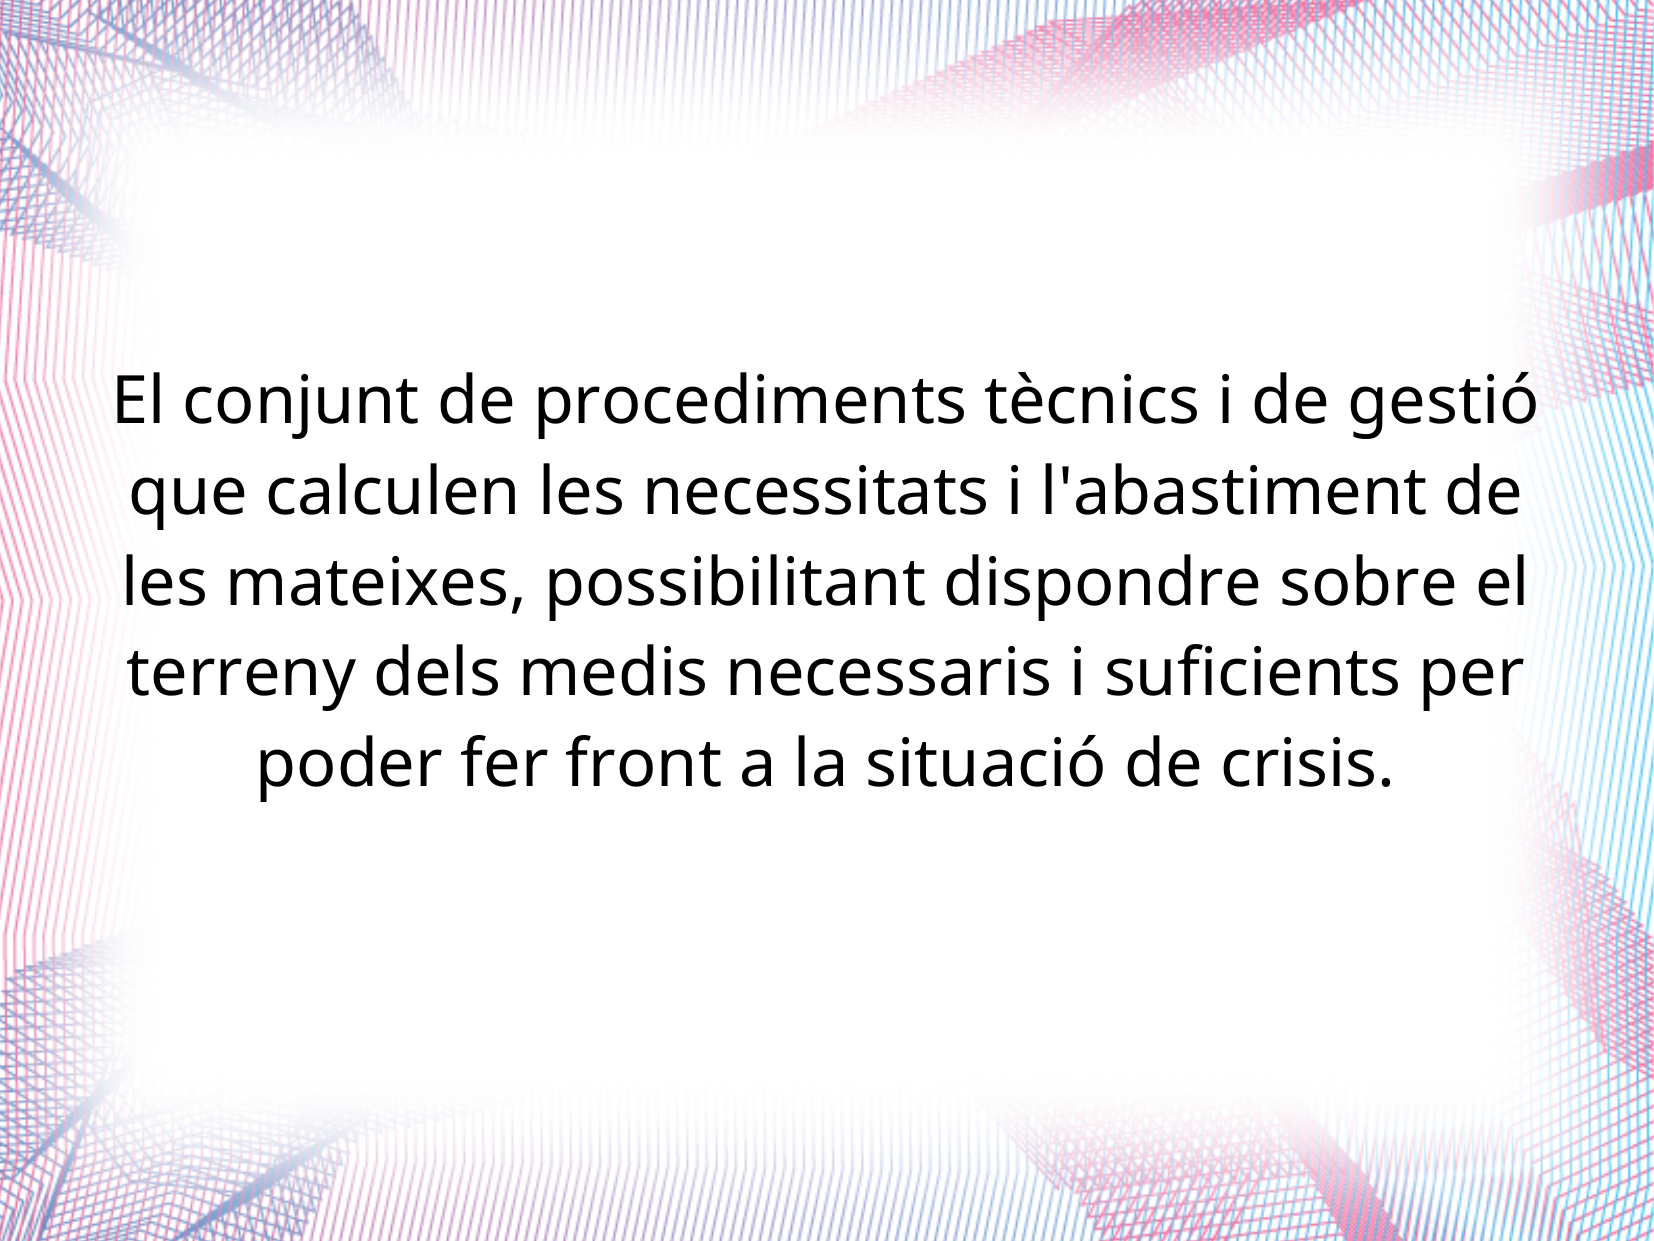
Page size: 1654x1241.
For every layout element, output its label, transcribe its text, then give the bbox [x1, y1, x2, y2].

picture [0, 0, 1654, 1241]
subtitle El conjunt de procediments tècnics i de gestió que calculen les necessitats i l'abastiment de les mateixes, possibilitant dispondre sobre el terreny dels medis necessaris i suficients per poder fer front a la situació de crisis. [82, 56, 1571, 1102]
